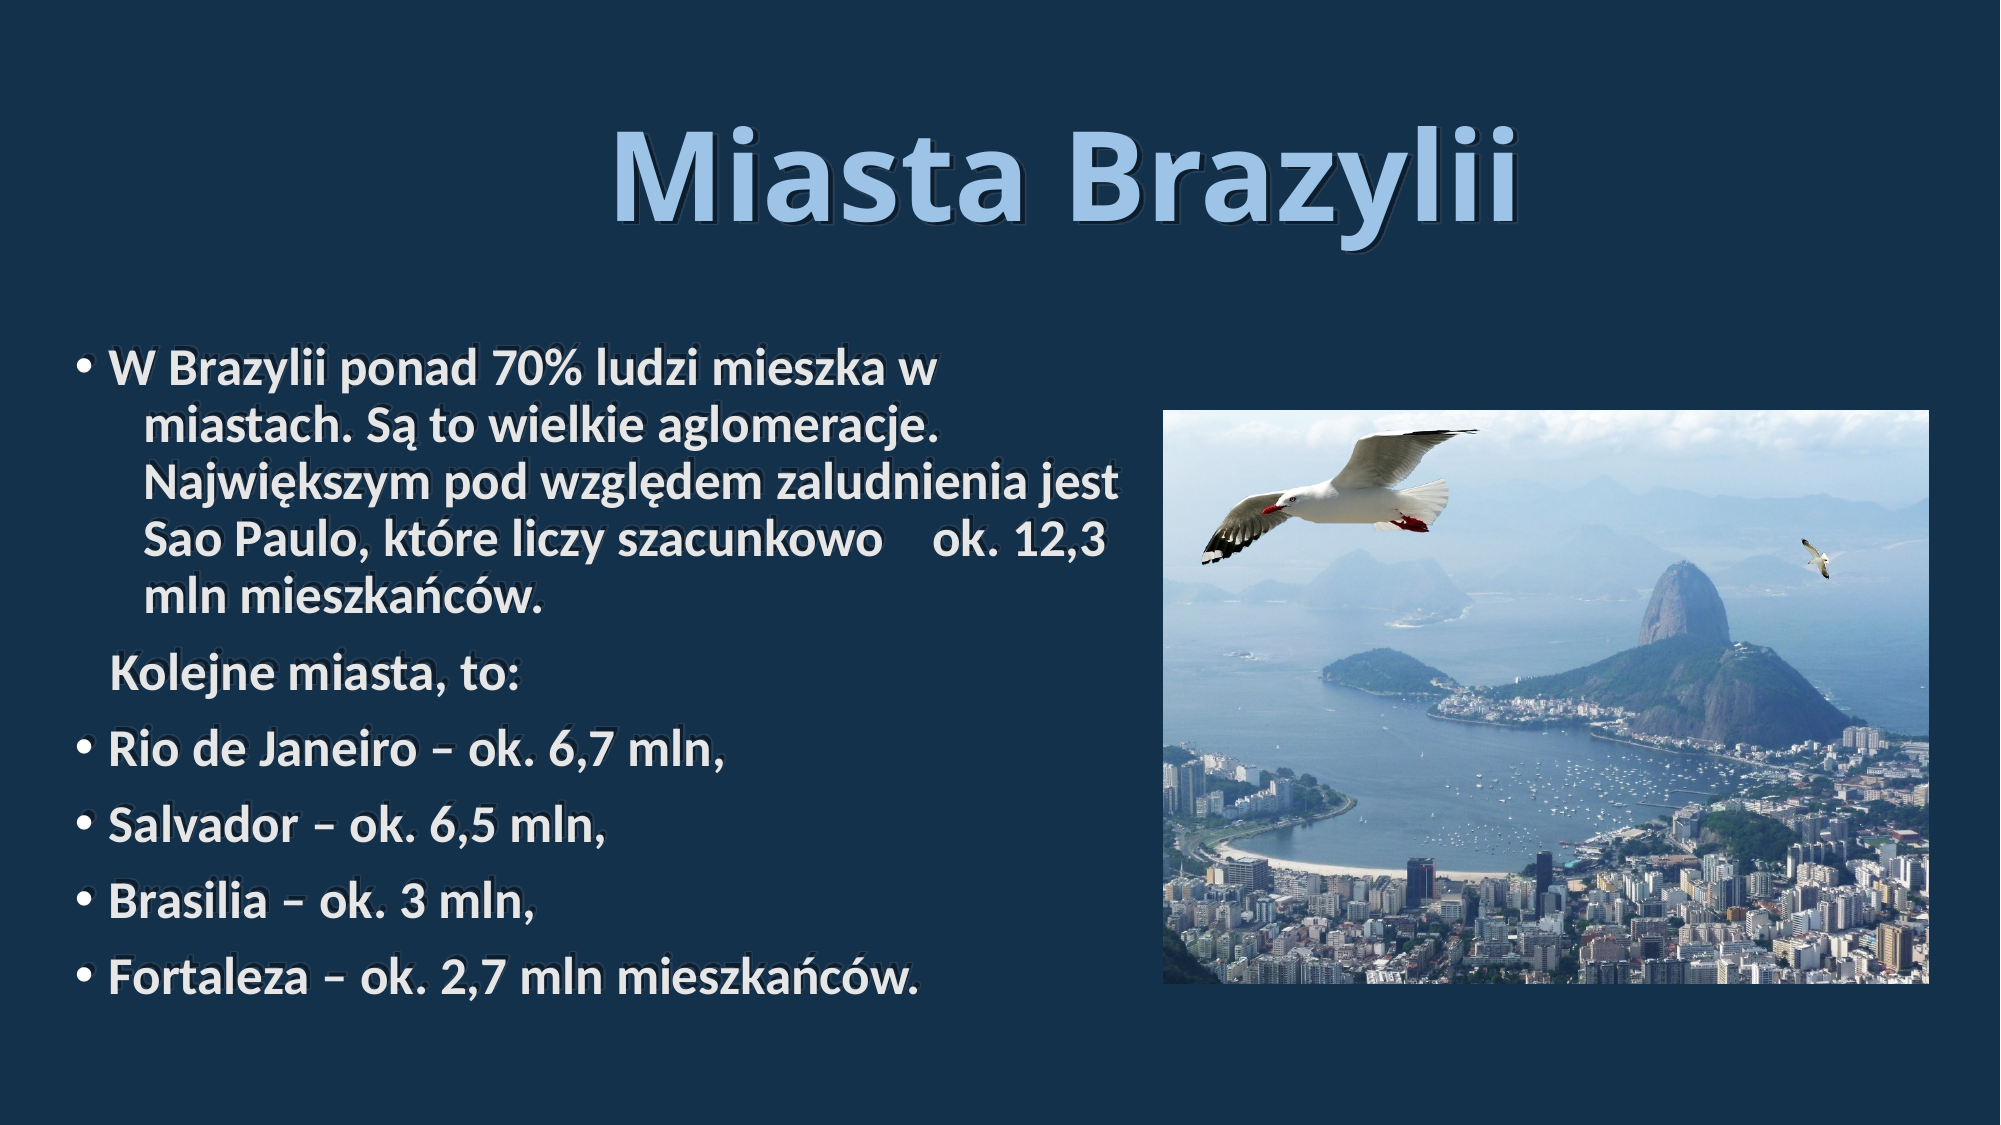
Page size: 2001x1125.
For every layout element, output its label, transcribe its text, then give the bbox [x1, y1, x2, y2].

list W Brazylii ponad 70% ludzi mieszka w miastach. Są to wielkie aglomeracje. Największym pod względem zaludnienia jest Sao Paulo, które liczy szacunkowo ok. 12,3 mln mieszkańców. Kolejne miasta, to: Rio de Janeiro – ok. 6,7 mln, Salvador – ok. 6,5 mln, Brasilia – ok. 3 mln, Fortaleza – ok. 2,7 mln mieszkańców. [59, 332, 1164, 1021]
picture [0, 0, 2000, 1125]
title Miasta Brazylii [591, 66, 2000, 296]
